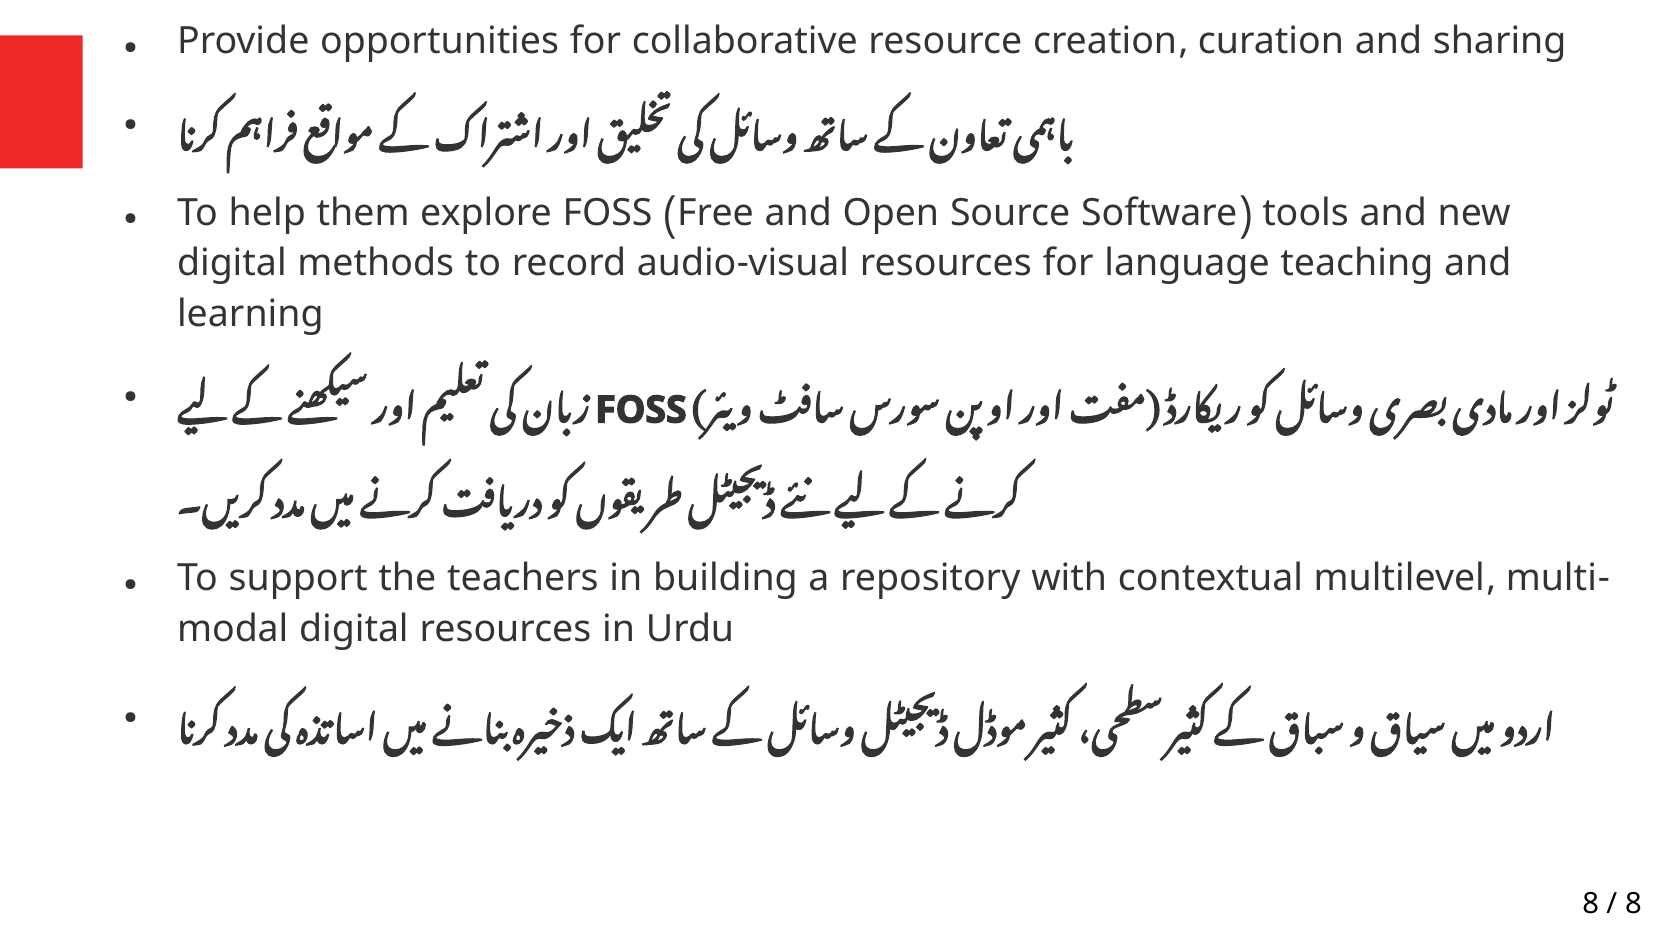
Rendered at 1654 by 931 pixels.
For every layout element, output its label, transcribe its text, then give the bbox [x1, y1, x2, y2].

list Provide opportunities for collaborative resource creation, curation and sharing باہمی تعاون کے ساتھ وسائل کی تخلیق اور اشتراک کے مواقع فراہم کرنا To help them explore FOSS (Free and Open Source Software) tools and new digital methods to record audio-visual resources for language teaching and learning زبان کی تعلیم اور سیکھنے کے لیے FOSS (مفت اور اوپن سورس سافٹ ویئر) ٹولز اور مادی بصری وسائل کو ریکارڈ کرنے کے لیے نئے ڈیجیٹل طریقوں کو دریافت کرنے میں مدد کریں۔ To support the teachers in building a repository with contextual multilevel, multi-modal digital resources in Urdu اردو میں سیاق و سباق کے کثیر سطحی، کثیر موڈل ڈیجیٹل وسائل کے ساتھ ایک ذخیرہ بنانے میں اساتذہ کی مدد کرنا [106, 23, 1619, 886]
